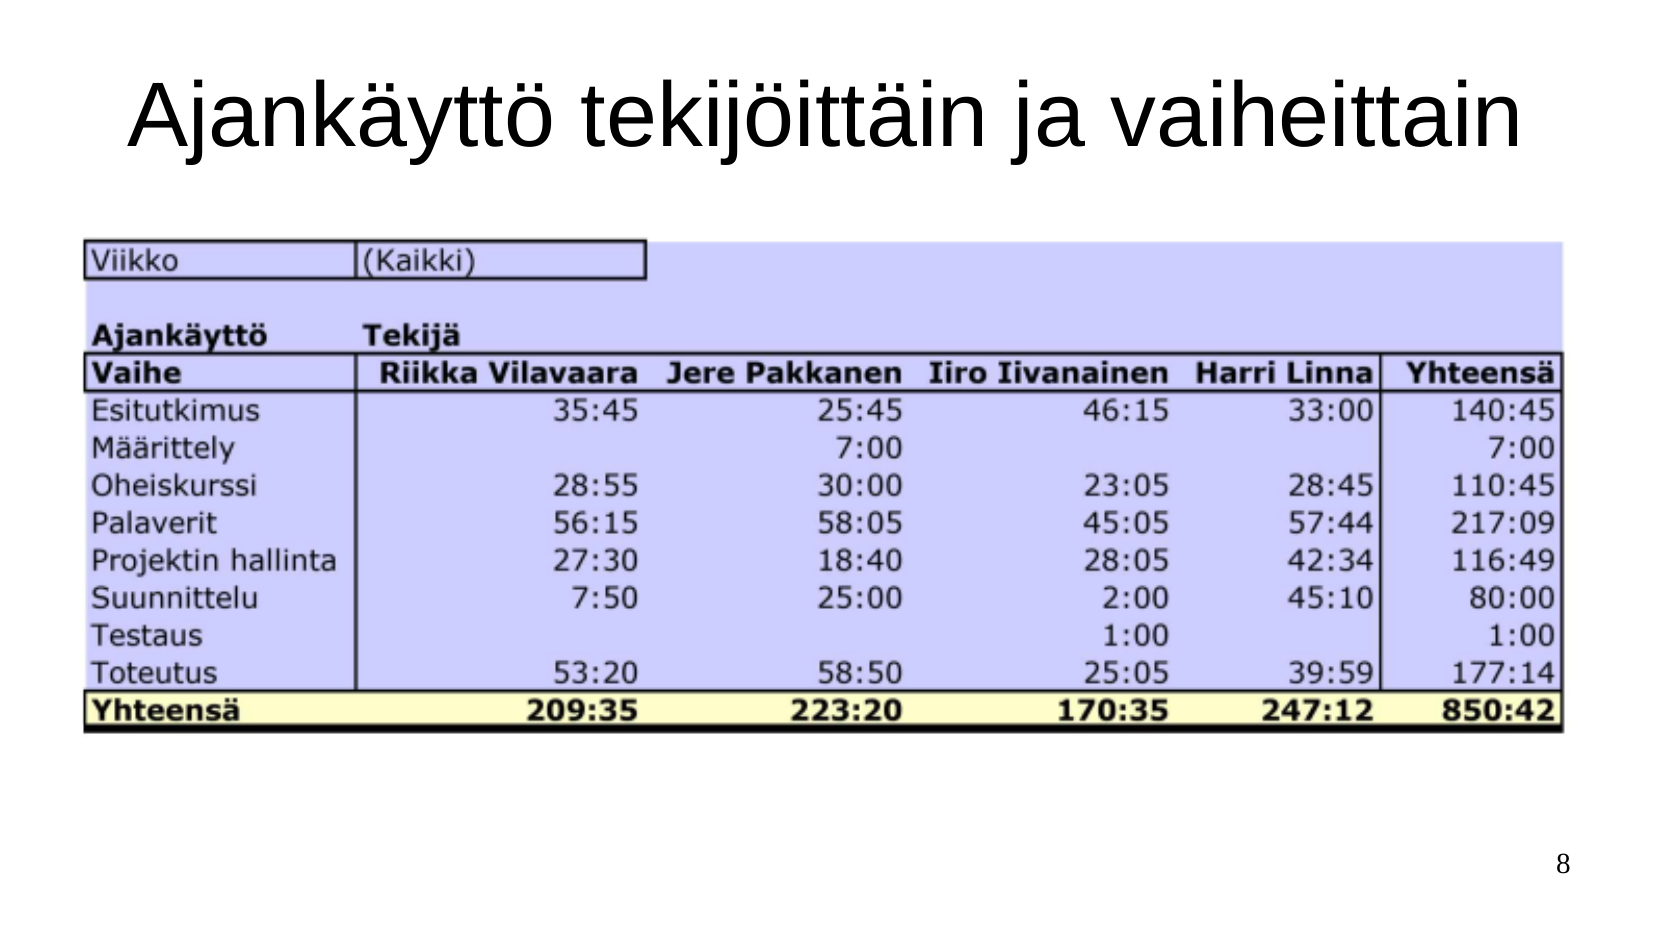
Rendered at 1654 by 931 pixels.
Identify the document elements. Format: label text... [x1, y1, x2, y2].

picture [82, 236, 1571, 738]
title Ajankäyttö tekijöittäin ja vaiheittain [82, 37, 1571, 193]
